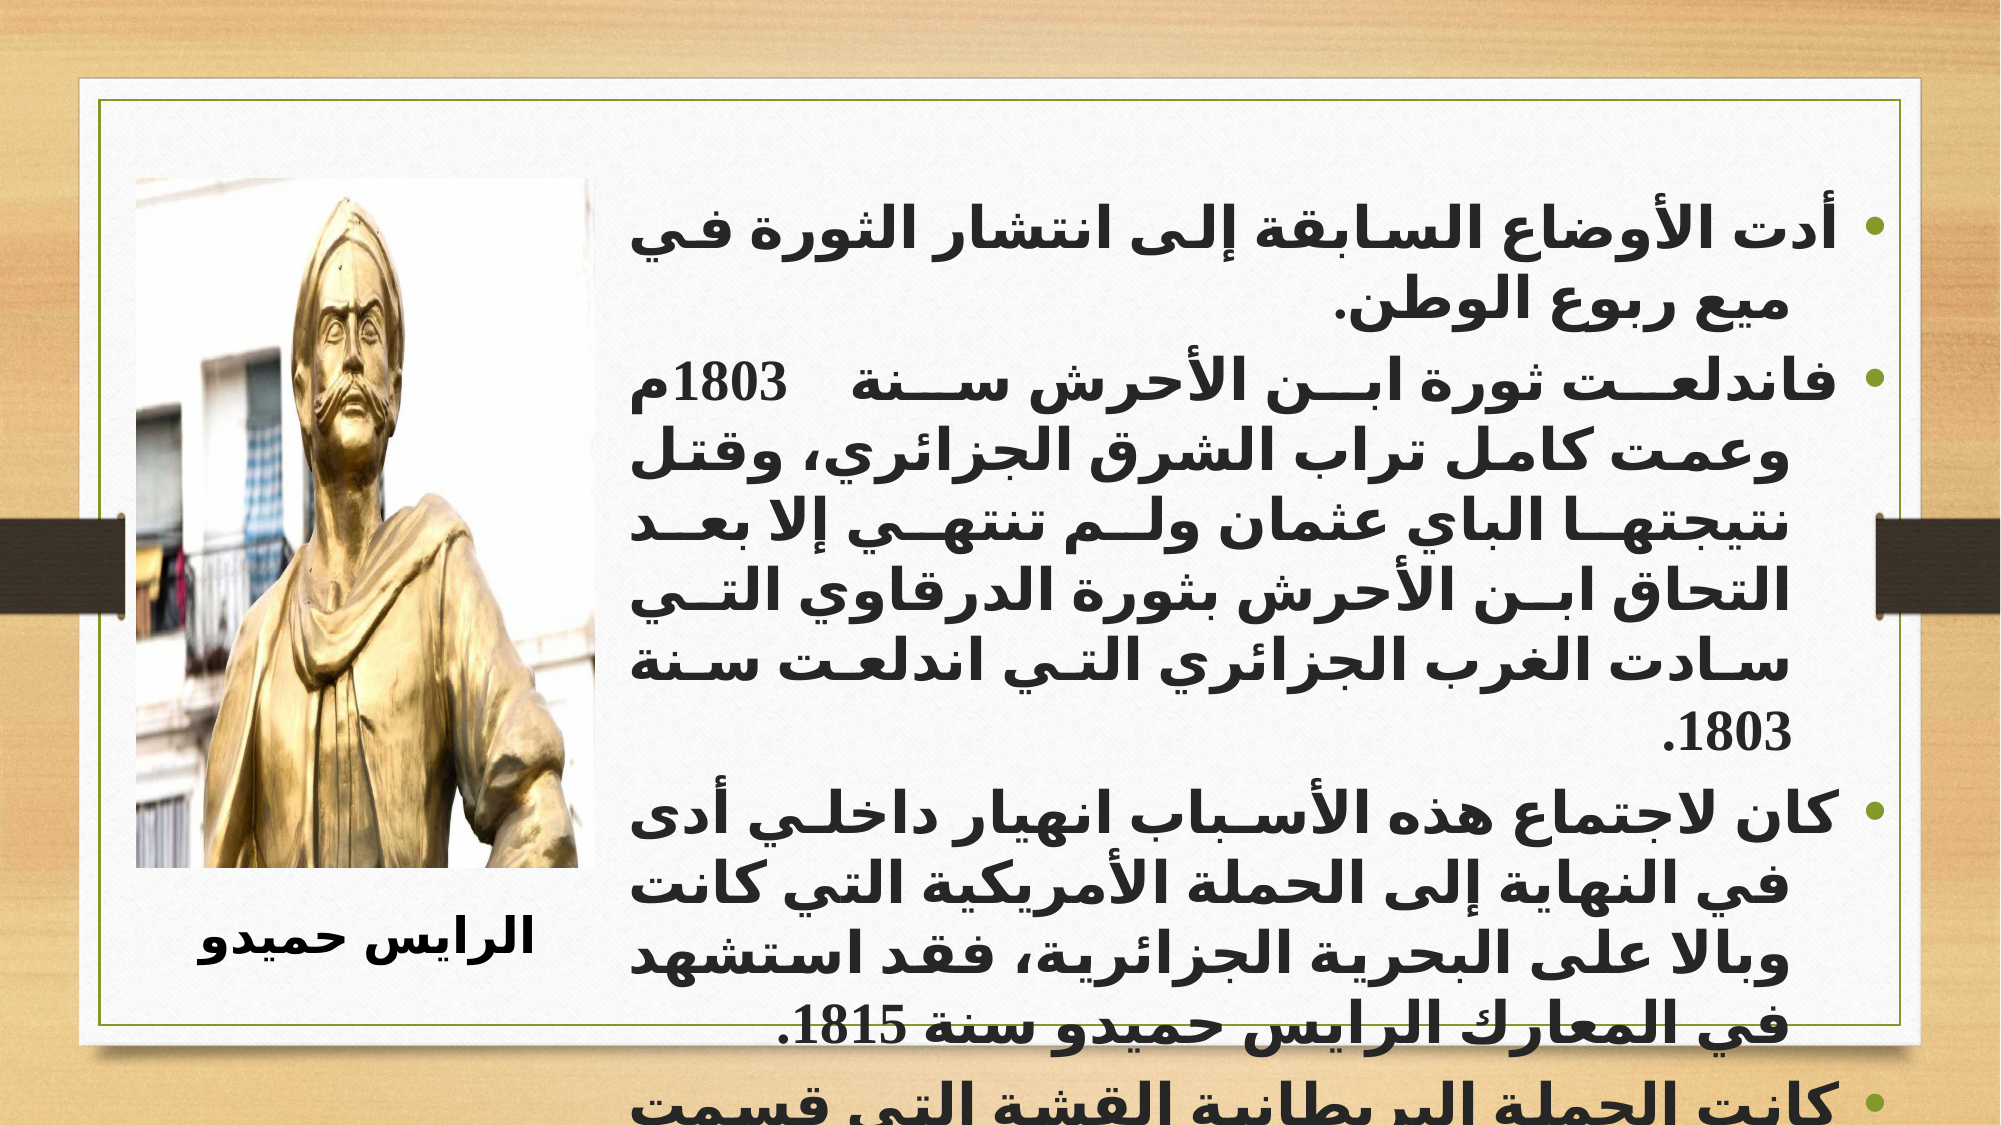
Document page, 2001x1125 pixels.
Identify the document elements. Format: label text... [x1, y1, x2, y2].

text_box أدت الأوضاع السابقة إلى انتشار الثورة في ميع ربوع الوطن. فاندلعت ثورة ابن الأحرش سنة 1803م وعمت كامل تراب الشرق الجزائري، وقتل نتيجتها الباي عثمان ولم تنتهي إلا بعد التحاق ابن الأحرش بثورة الدرقاوي التي سادت الغرب الجزائري التي اندلعت سنة 1803. كان لاجتماع هذه الأسباب انهيار داخلي أدى في النهاية إلى الحملة الأمريكية التي كانت وبالا على البحرية الجزائرية، فقد استشهد في المعارك الرايس حميدو سنة 1815. كانت الحملة البريطانية القشة التي قسمت ظهر البعير، حيث أطلق البريطانيون خمسمائة طن من المتفجرات على مدينة الجزائر أدت في النهاية إلى استسلام الداي وقبوله للشروط البريطانية المذلّة. [613, 182, 1902, 927]
picture [136, 178, 595, 868]
text_box الرايس حميدو [145, 896, 605, 972]
